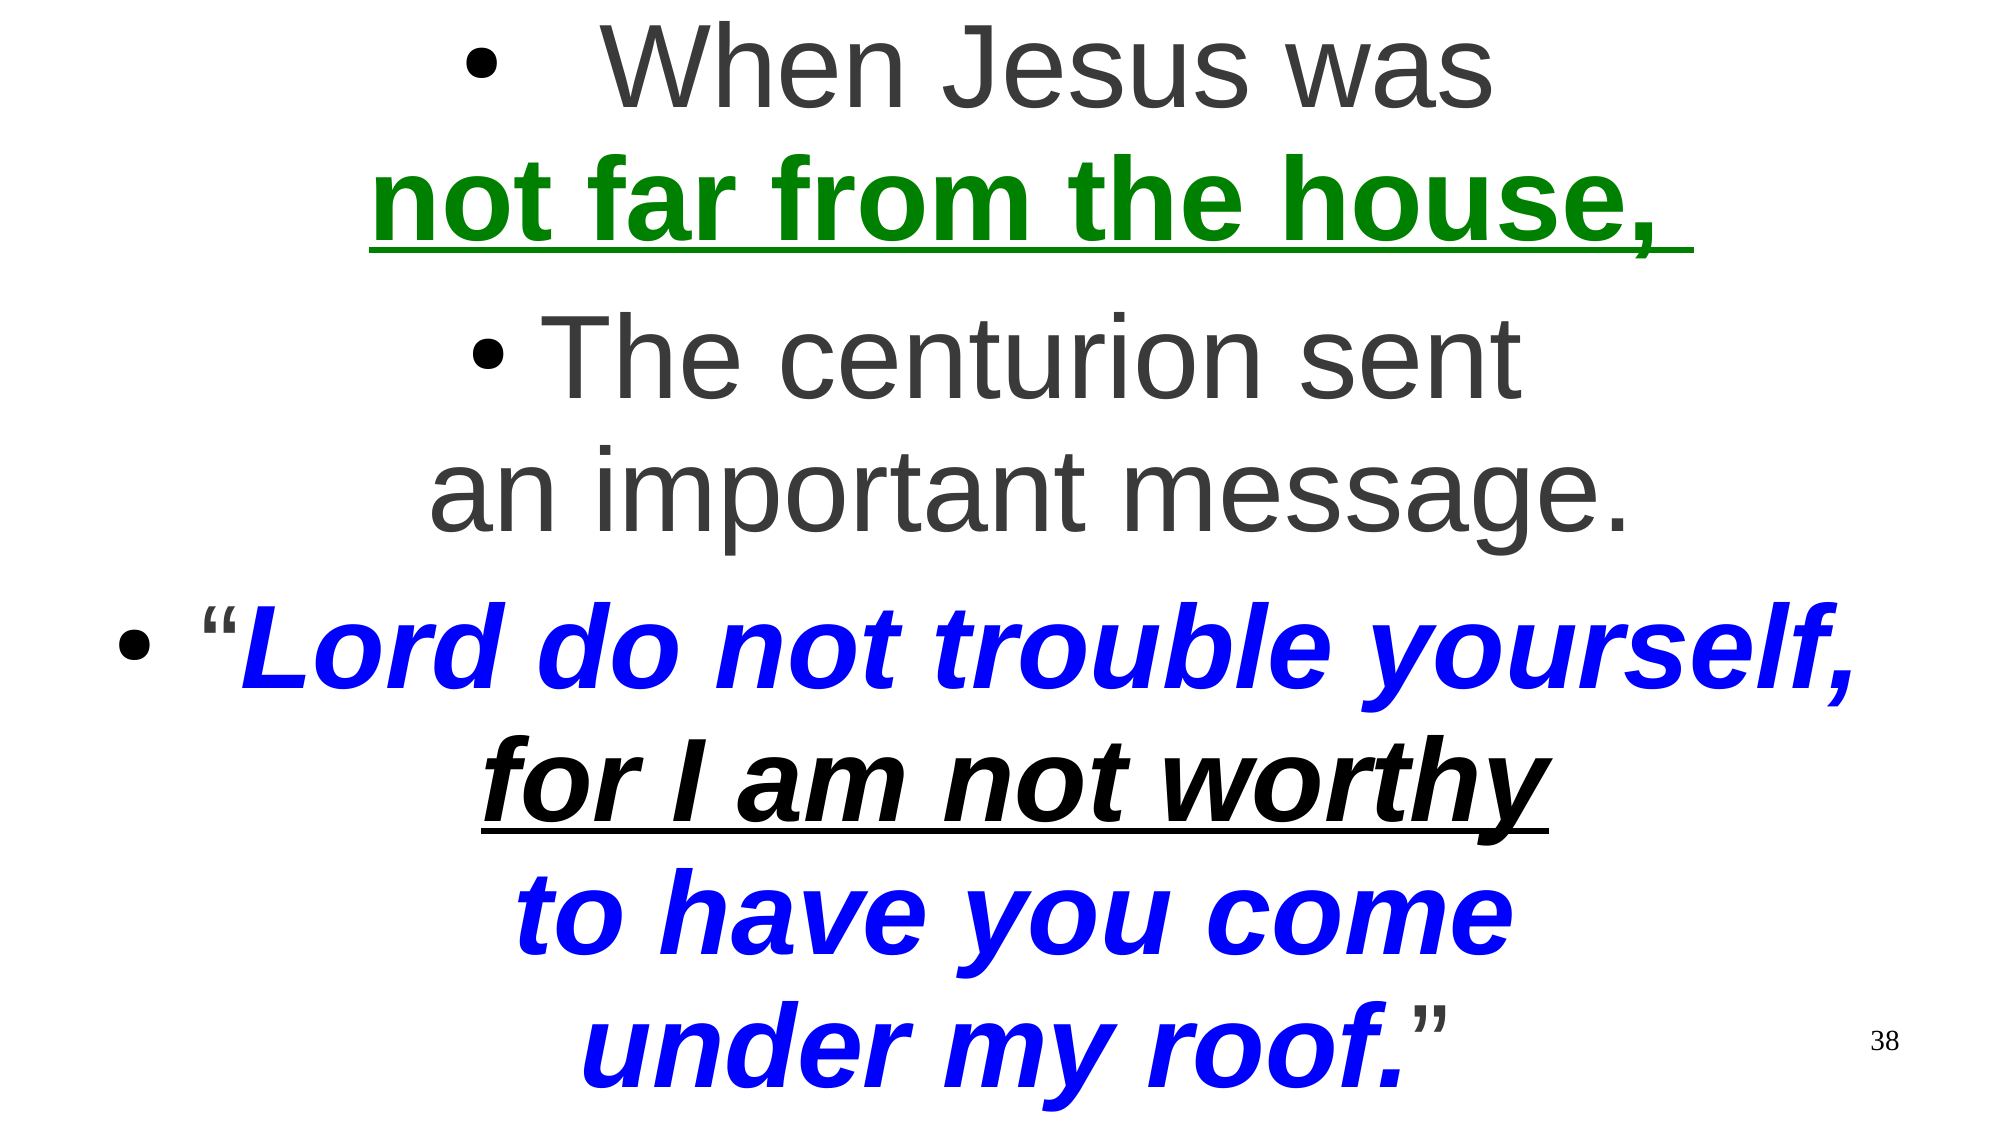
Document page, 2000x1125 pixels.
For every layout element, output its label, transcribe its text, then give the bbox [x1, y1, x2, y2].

list When Jesus was not far from the house, The centurion sent an important message. “Lord do not trouble yourself, for I am not worthy to have you come under my roof.” [0, 0, 1996, 1123]
